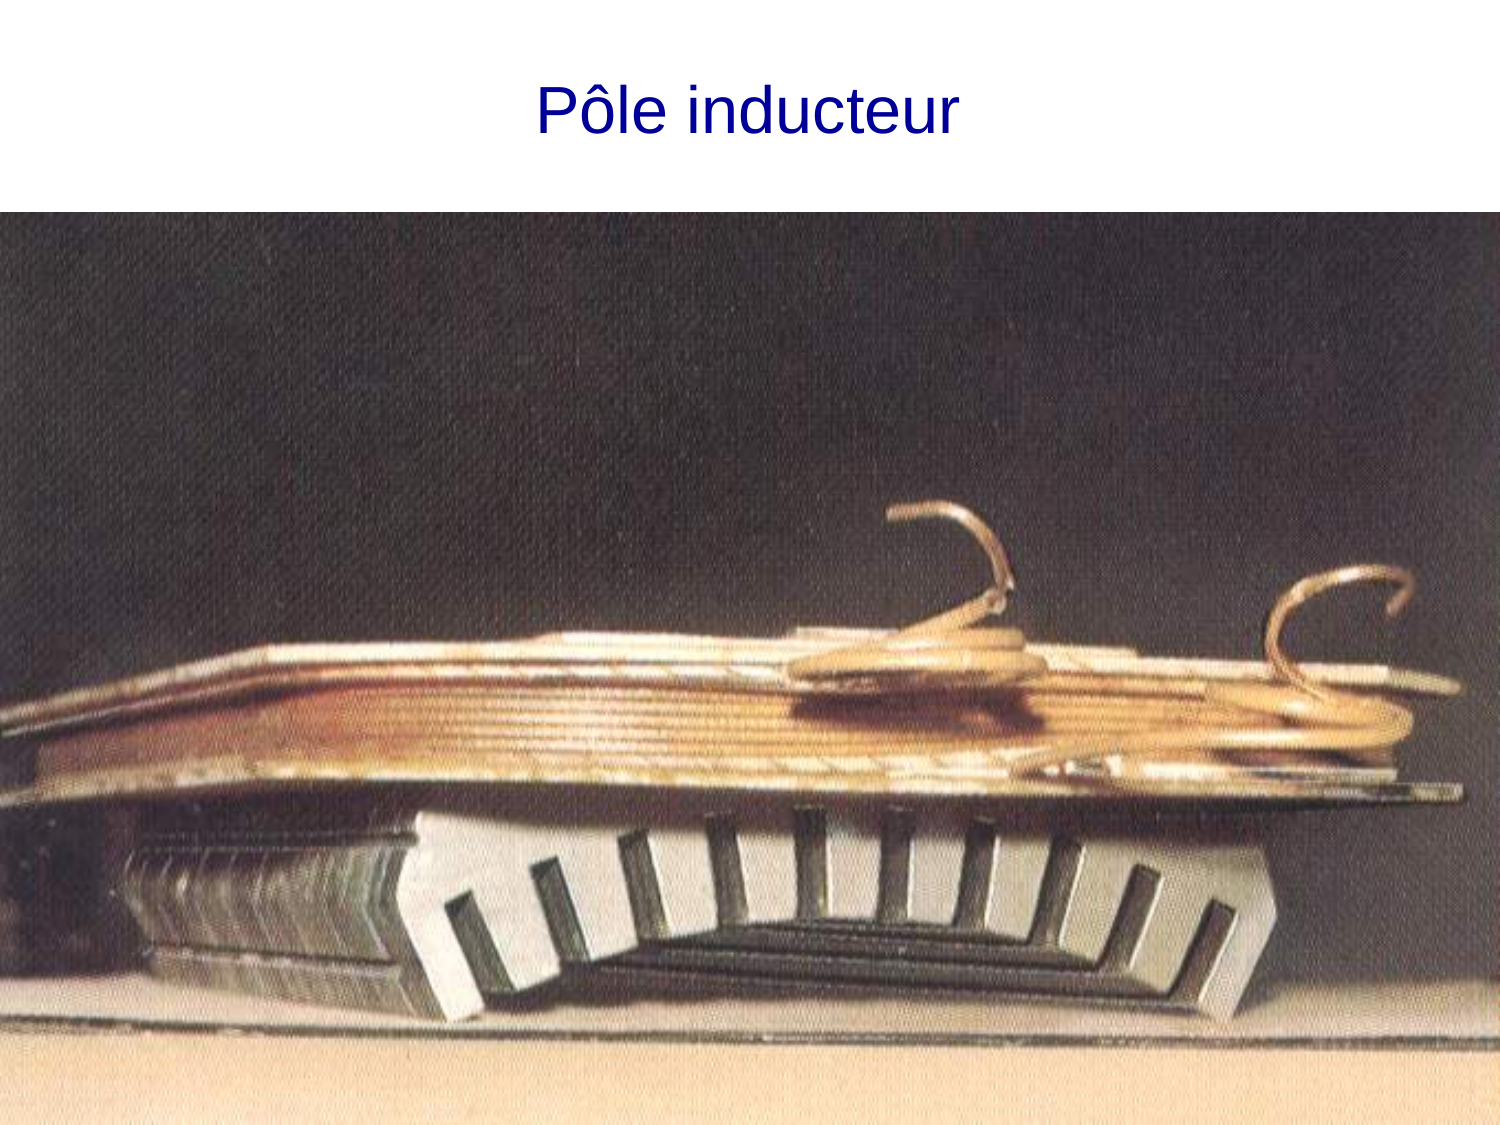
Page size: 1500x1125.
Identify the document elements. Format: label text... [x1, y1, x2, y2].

picture [0, 212, 1500, 1125]
text_box Pôle inducteur [520, 59, 976, 155]
